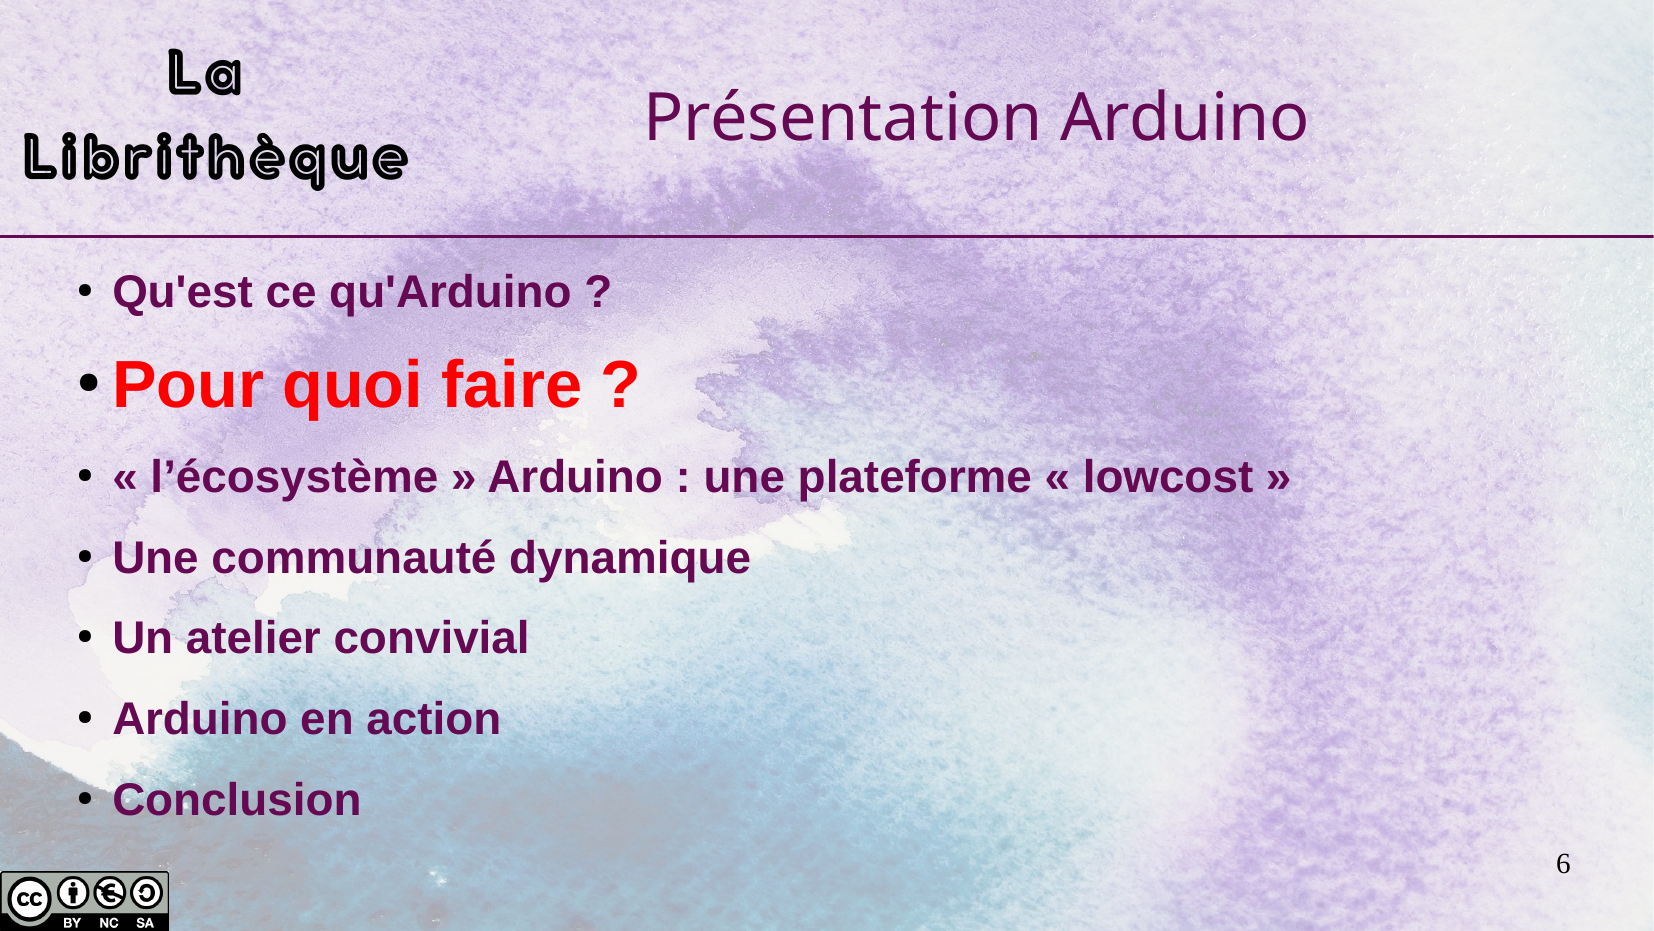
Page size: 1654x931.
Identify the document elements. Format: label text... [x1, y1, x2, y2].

list Qu'est ce qu'Arduino ? Pour quoi faire ? « l’écosystème » Arduino : une plateforme « lowcost » Une communauté dynamique Un atelier convivial Arduino en action Conclusion [76, 265, 1565, 827]
picture [4, 46, 383, 193]
picture [0, 871, 169, 931]
title Présentation Arduino [383, 37, 1571, 193]
